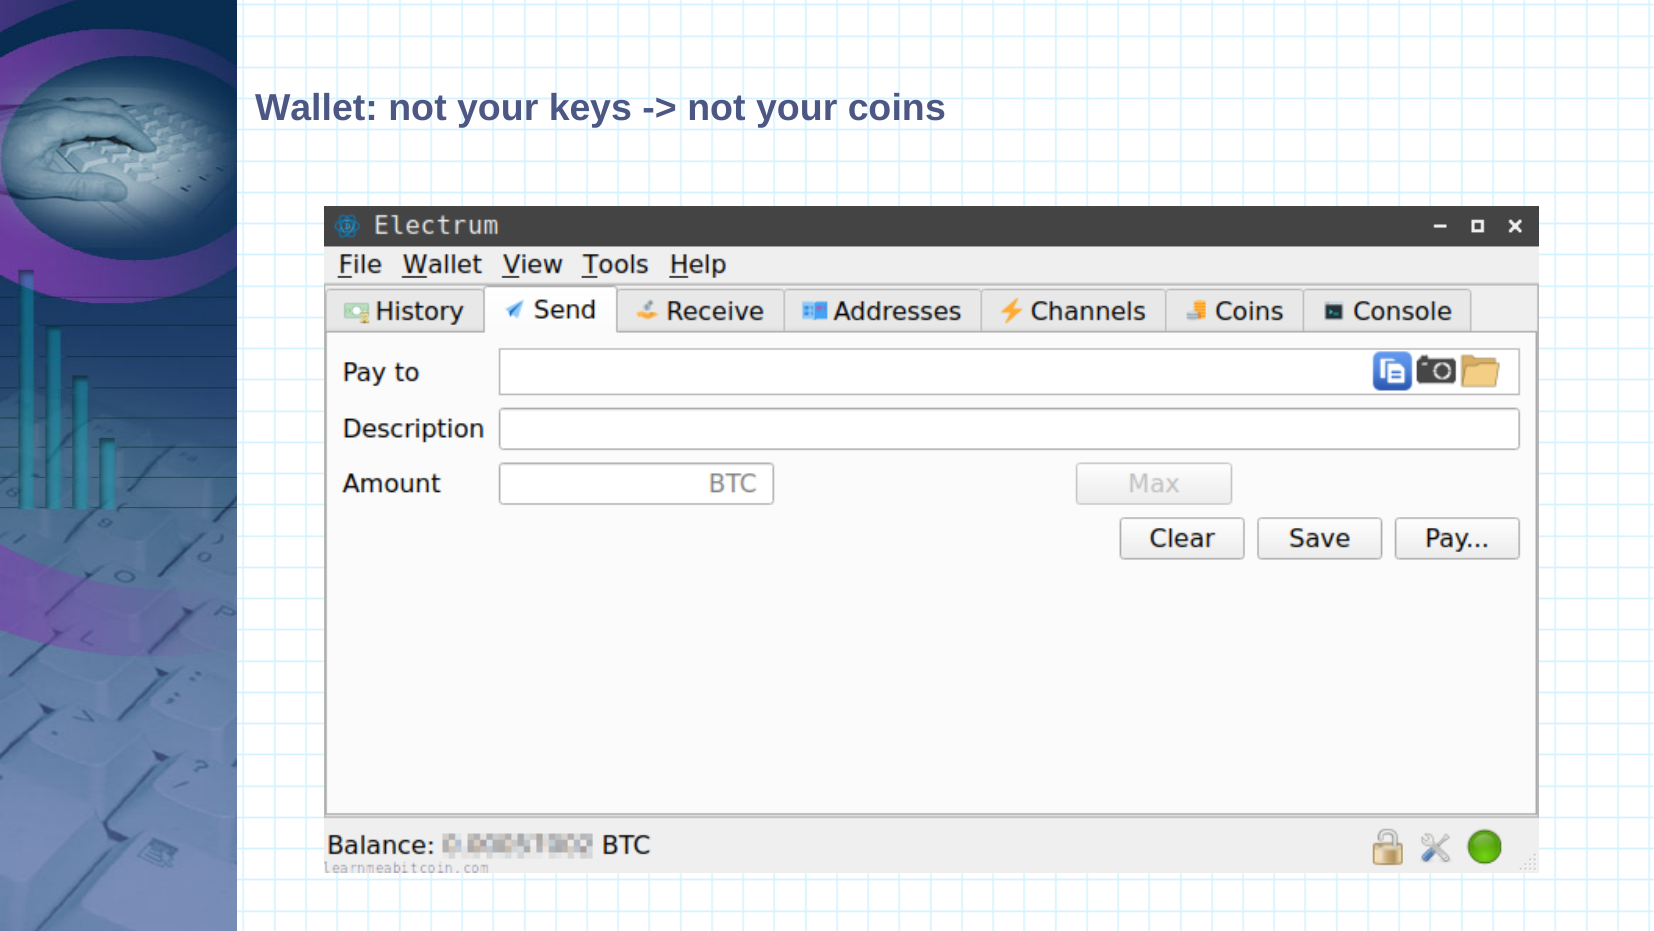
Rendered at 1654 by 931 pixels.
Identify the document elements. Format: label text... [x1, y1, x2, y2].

title Wallet: not your keys -> not your coins [254, 29, 1640, 185]
picture [0, 0, 1654, 931]
